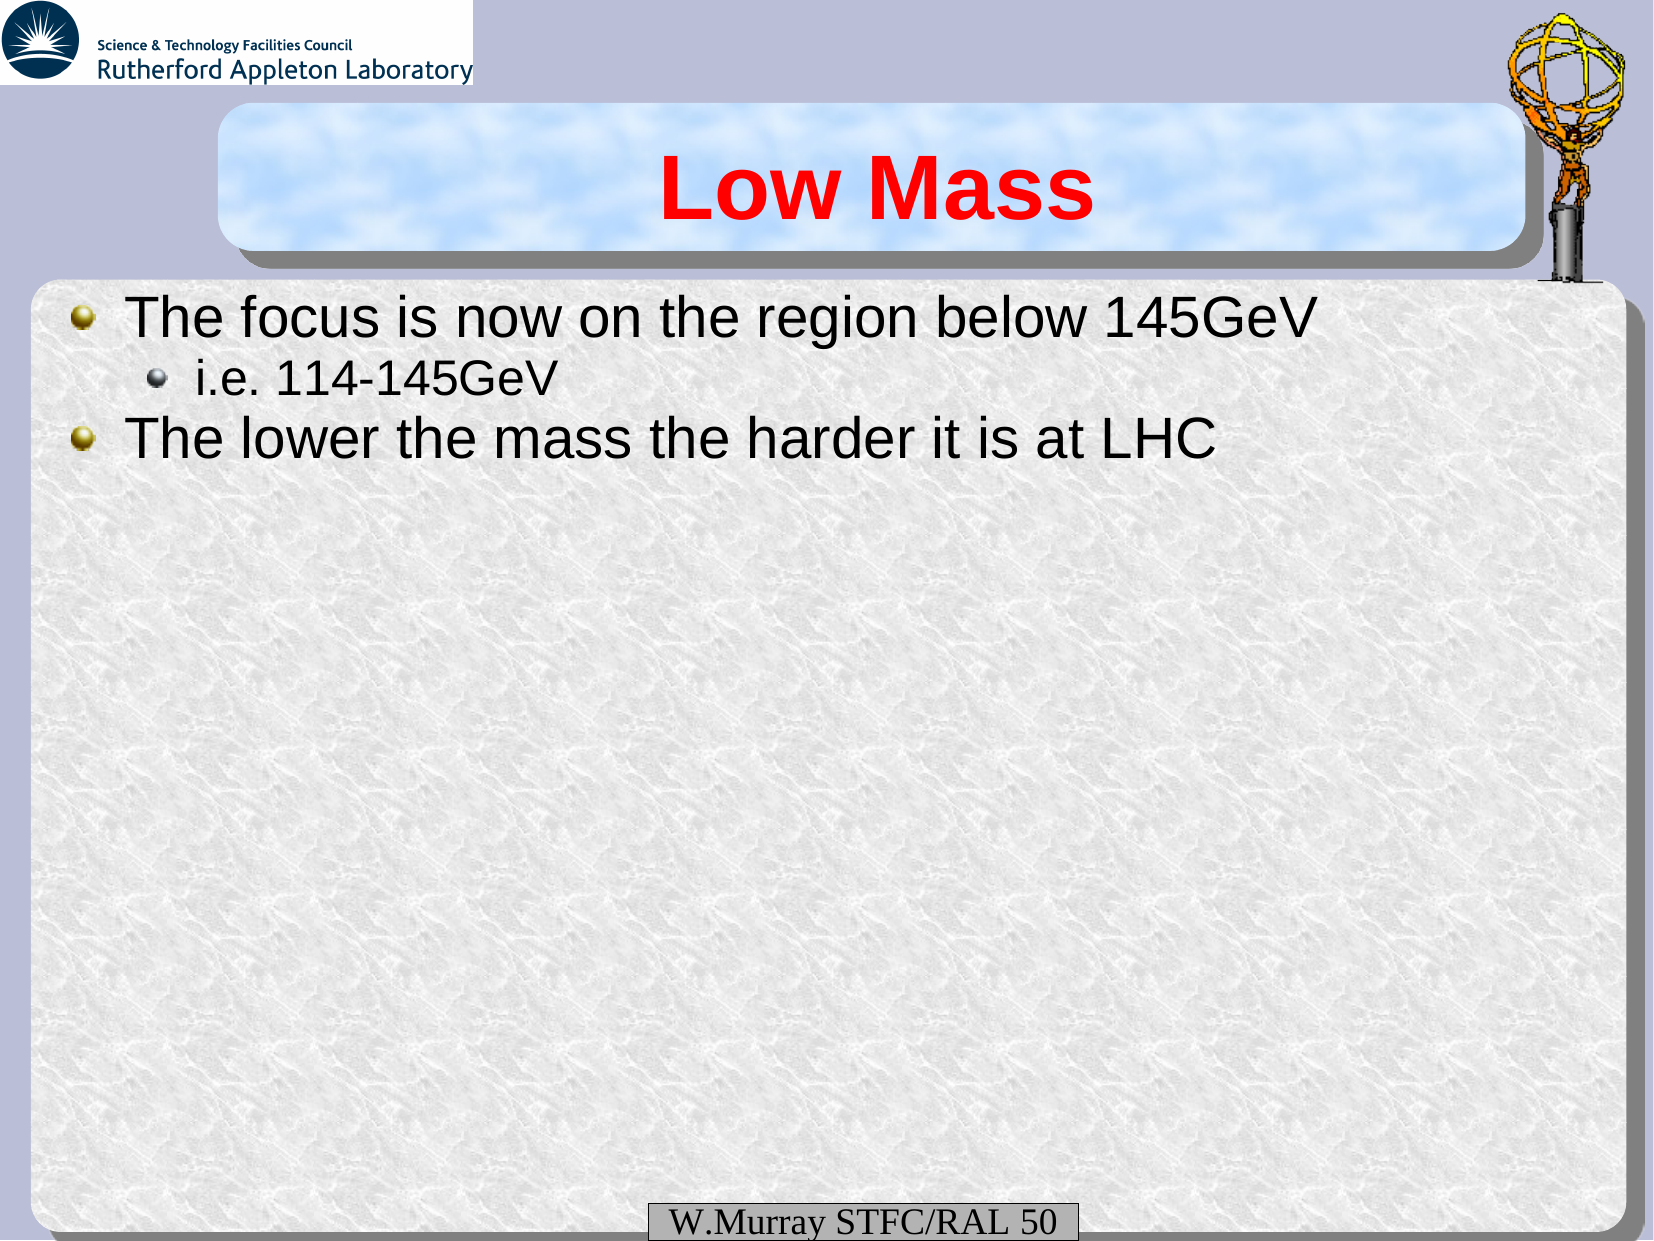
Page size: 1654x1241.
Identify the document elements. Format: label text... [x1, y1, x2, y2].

title Low Mass [244, 112, 1512, 263]
picture [30, 0, 1654, 1232]
list The focus is now on the region below 145GeV i.e. 114-145GeV The lower the mass the harder it is at LHC [53, 285, 1588, 1193]
picture [0, 0, 473, 85]
